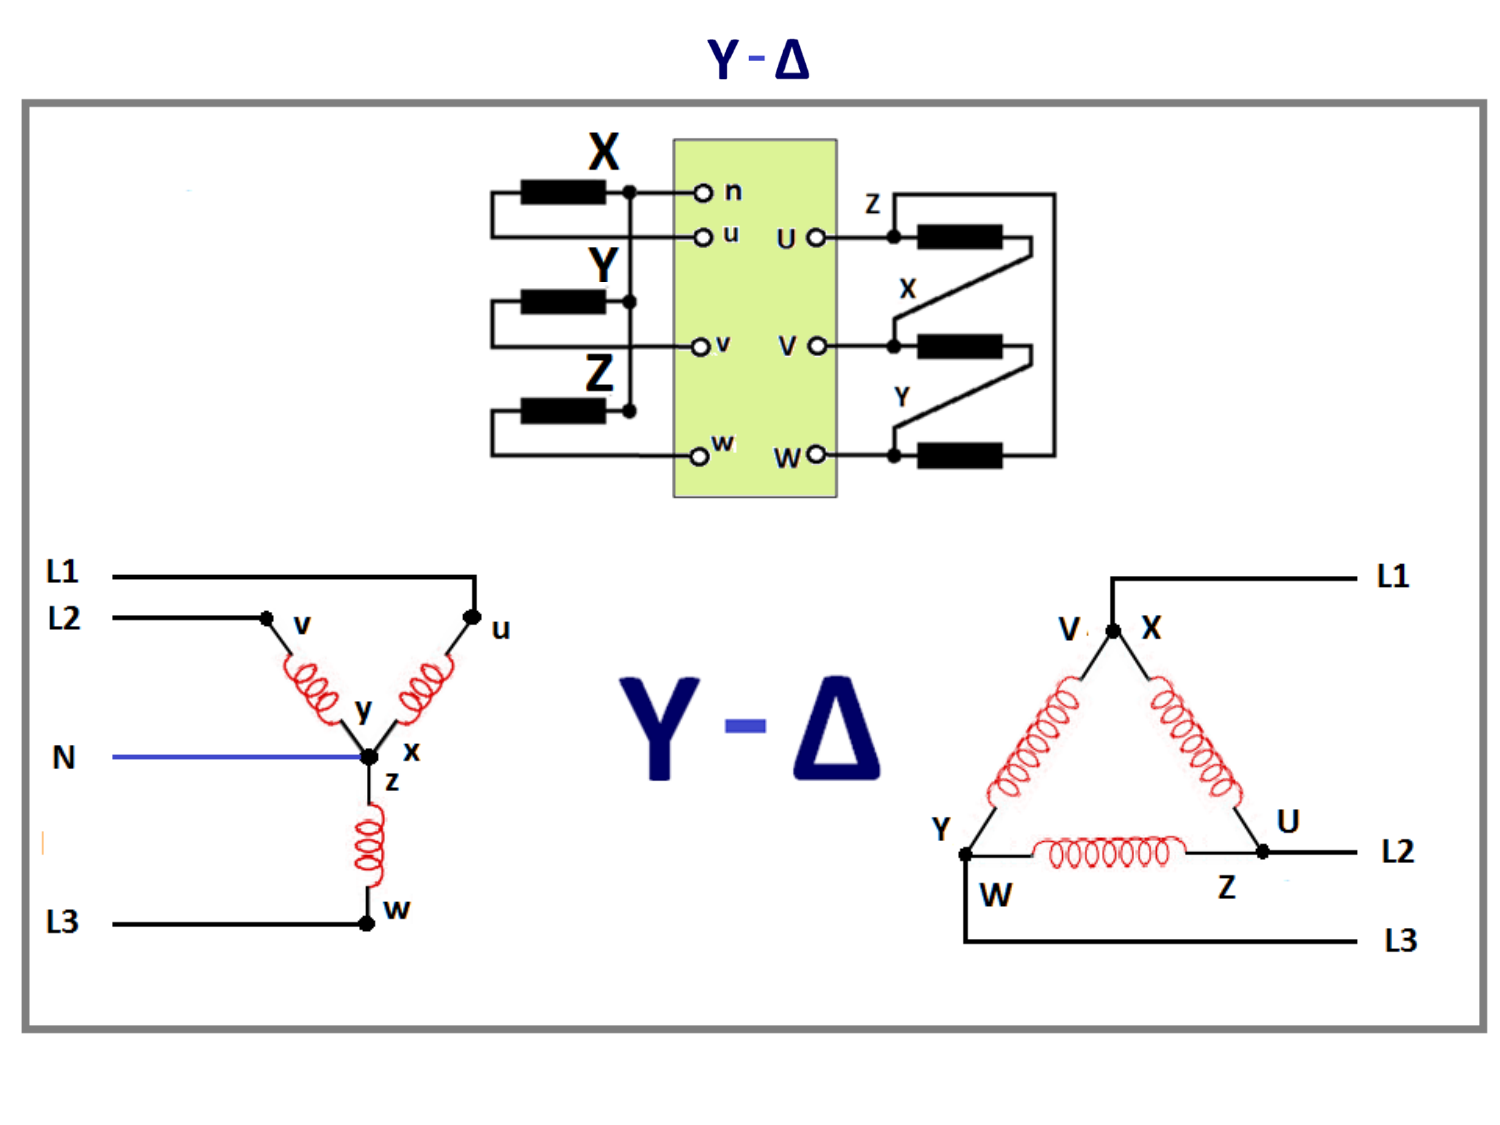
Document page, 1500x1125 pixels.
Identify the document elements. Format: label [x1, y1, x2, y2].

picture [11, 90, 1489, 1035]
picture [703, 35, 811, 83]
